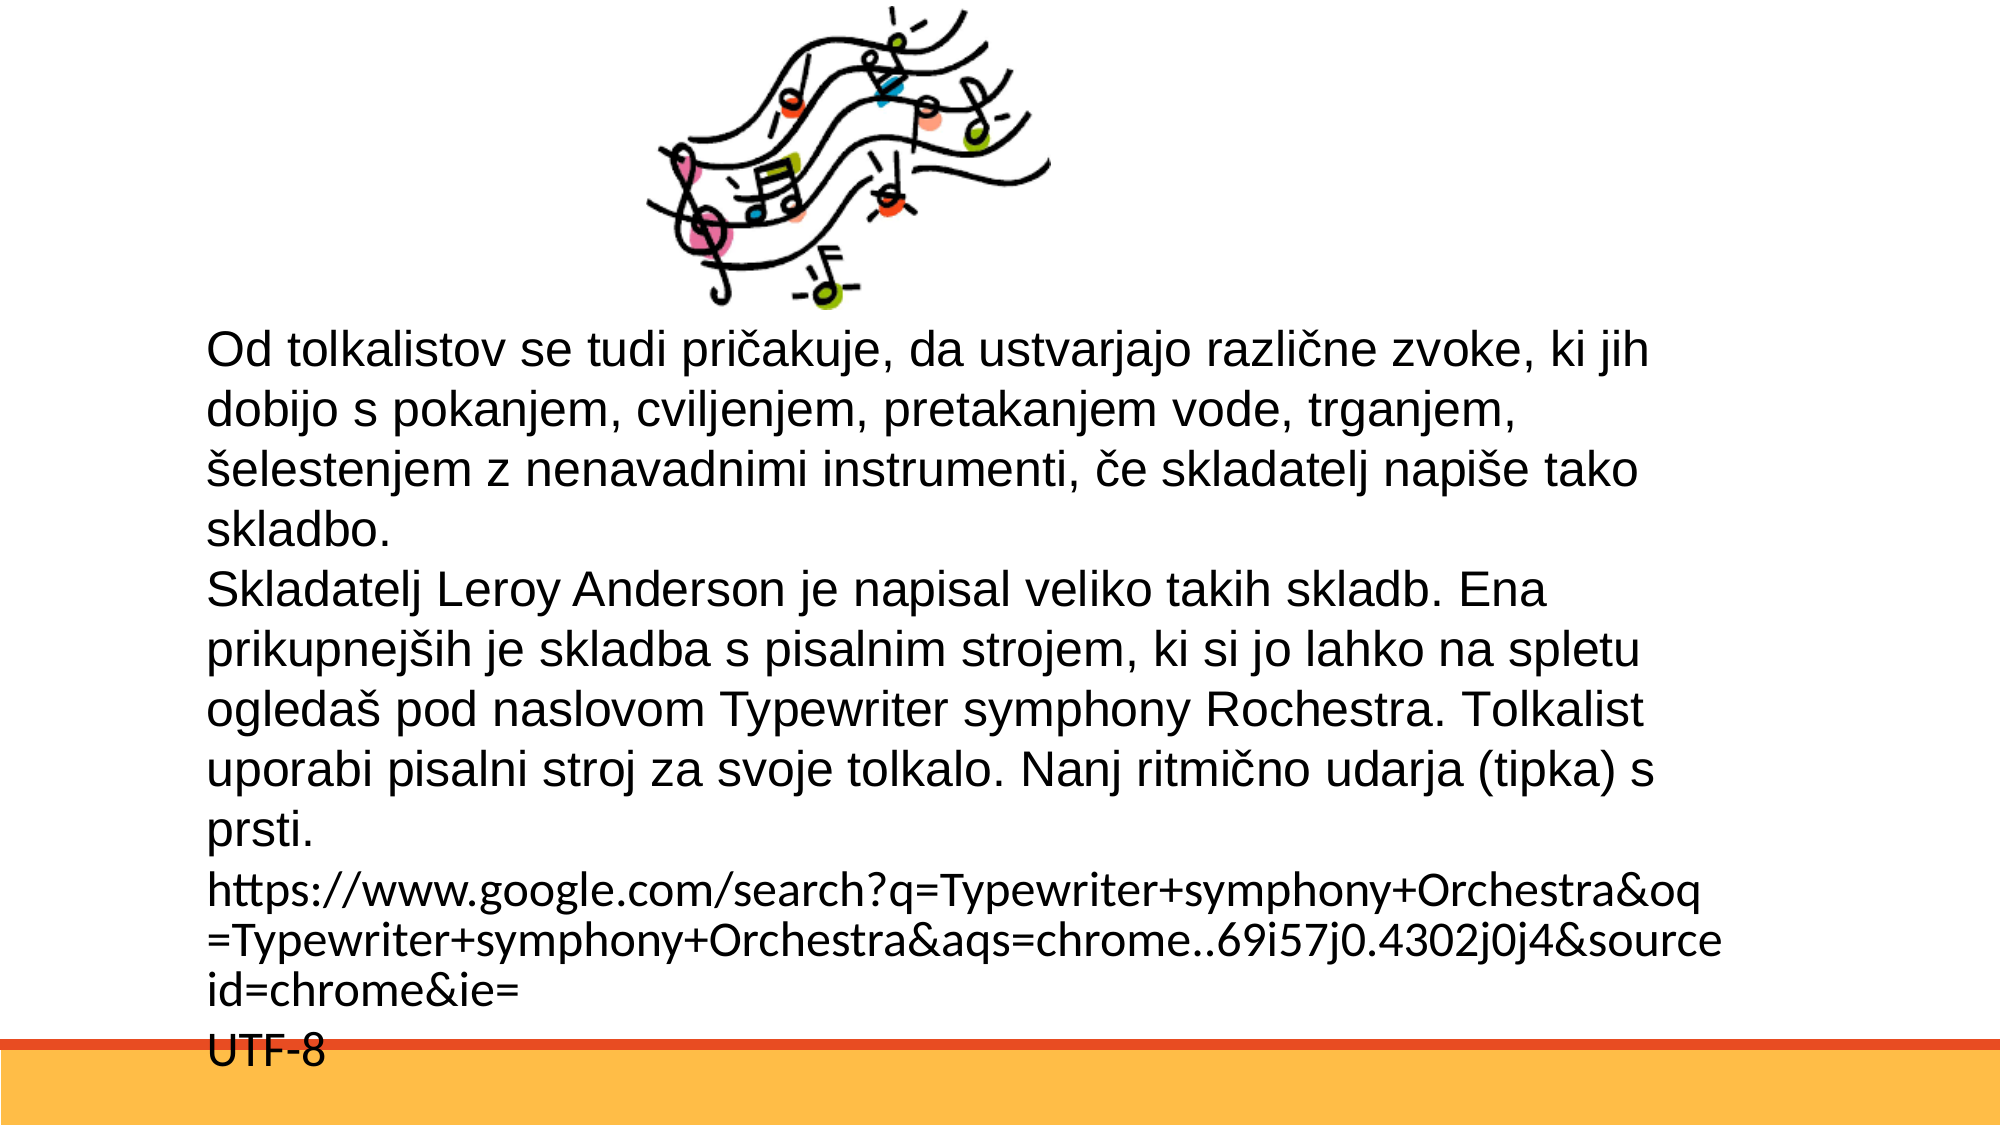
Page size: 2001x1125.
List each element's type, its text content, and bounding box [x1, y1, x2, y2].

picture [646, 6, 1051, 310]
text_box Od tolkalistov se tudi pričakuje, da ustvarjajo različne zvoke, ki jih dobijo s pokanjem, cviljenjem, pretakanjem vode, trganjem, šelestenjem z nenavadnimi instrumenti, če skladatelj napiše tako skladbo. Skladatelj Leroy Anderson je napisal veliko takih skladb. Ena prikupnejših je skladba s pisalnim strojem, ki si jo lahko na spletu ogledaš pod naslovom Typewriter symphony Rochestra. Tolkalist uporabi pisalni stroj za svoje tolkalo. Nanj ritmično udarja (tipka) s prsti. https://www.google.com/search?q=Typewriter+symphony+Orchestra&oq=Typewriter+symphony+Orchestra&aqs=chrome..69i57j0.4302j0j4&sourceid=chrome&ie=UTF-8 [192, 309, 1742, 984]
